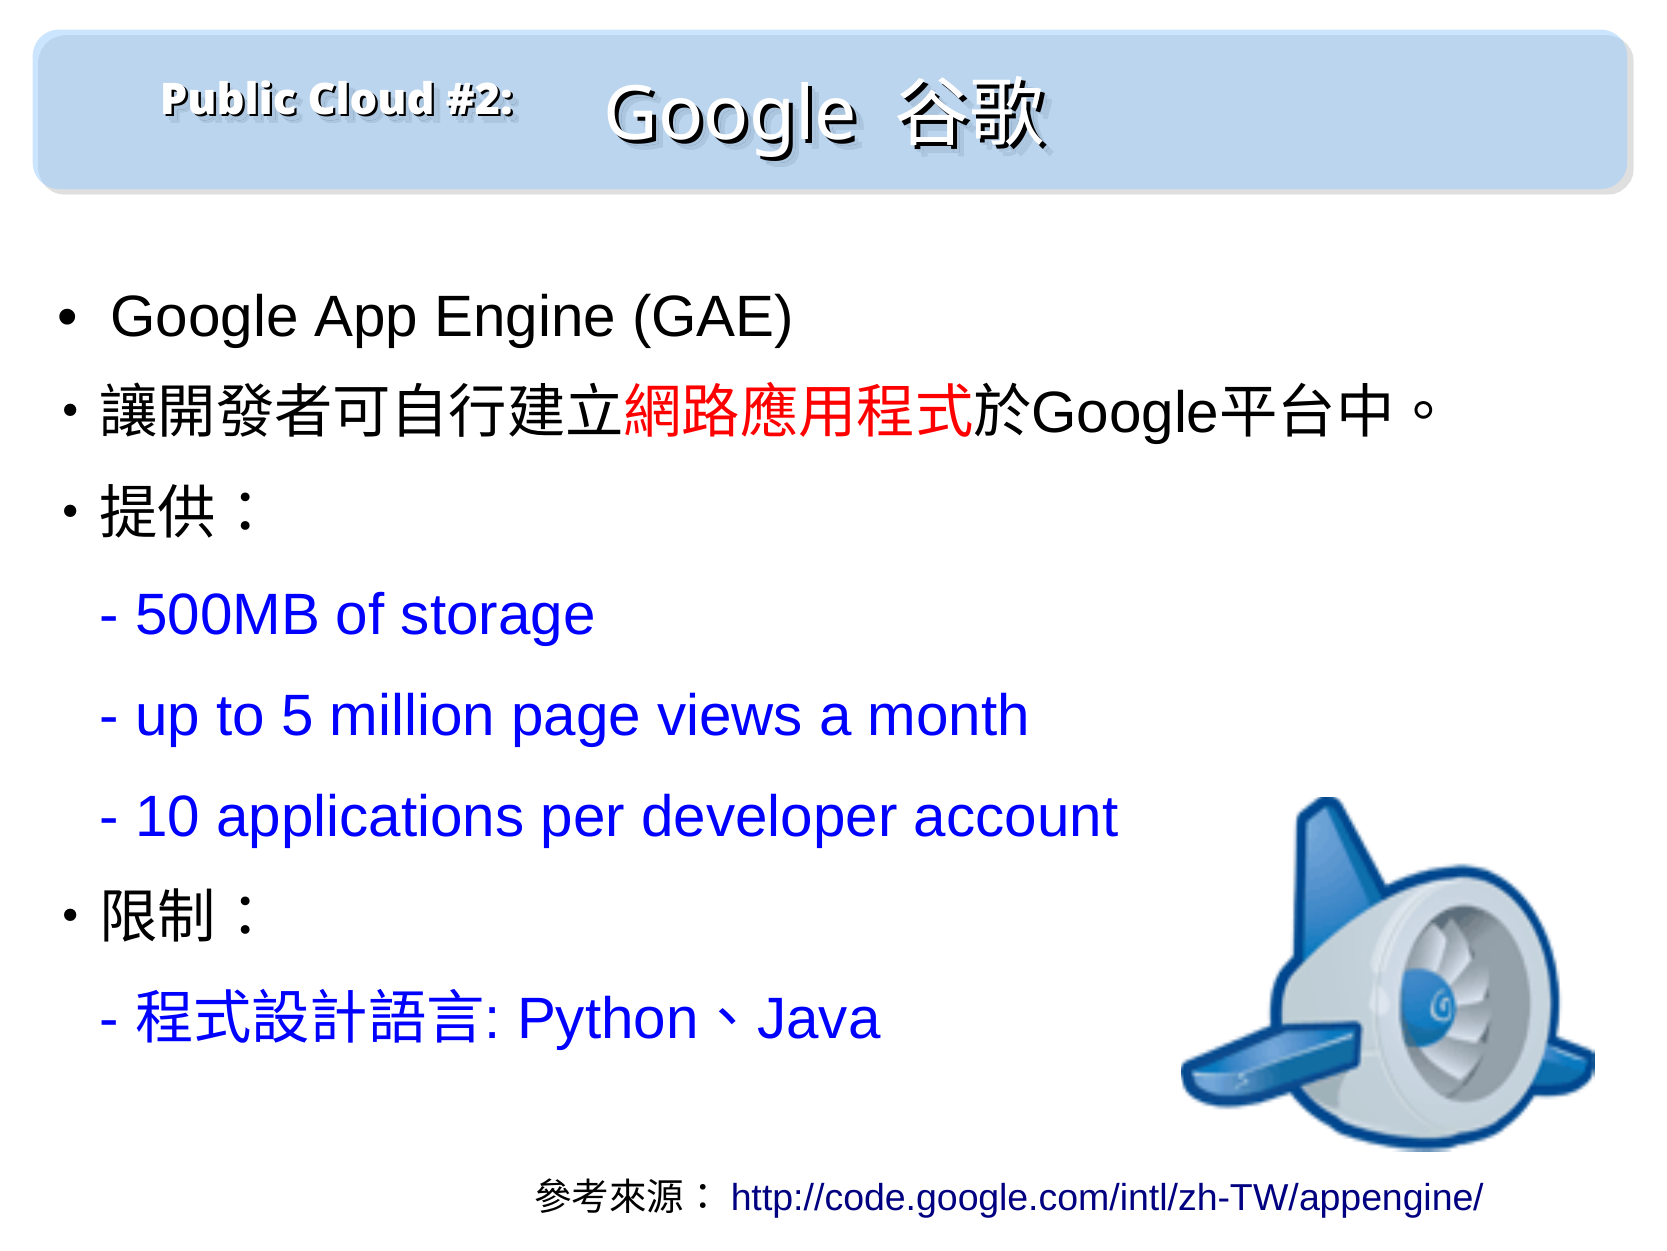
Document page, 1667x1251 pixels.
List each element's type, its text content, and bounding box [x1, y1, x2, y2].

text_box Public Cloud #2: Google 谷歌 [32, 29, 1628, 190]
text_box 參考來源：http://code.google.com/intl/zh-TW/appengine/ [519, 1165, 1654, 1241]
picture [1181, 797, 1595, 1152]
list • Google App Engine (GAE) •讓開發者可自行建立網路應用程式於Google平台中。 •提供： - 500MB of storage - up to 5 million page views a month - 10 applications per developer account •限制： - 程式設計語言: Python、Java [41, 283, 1607, 1105]
